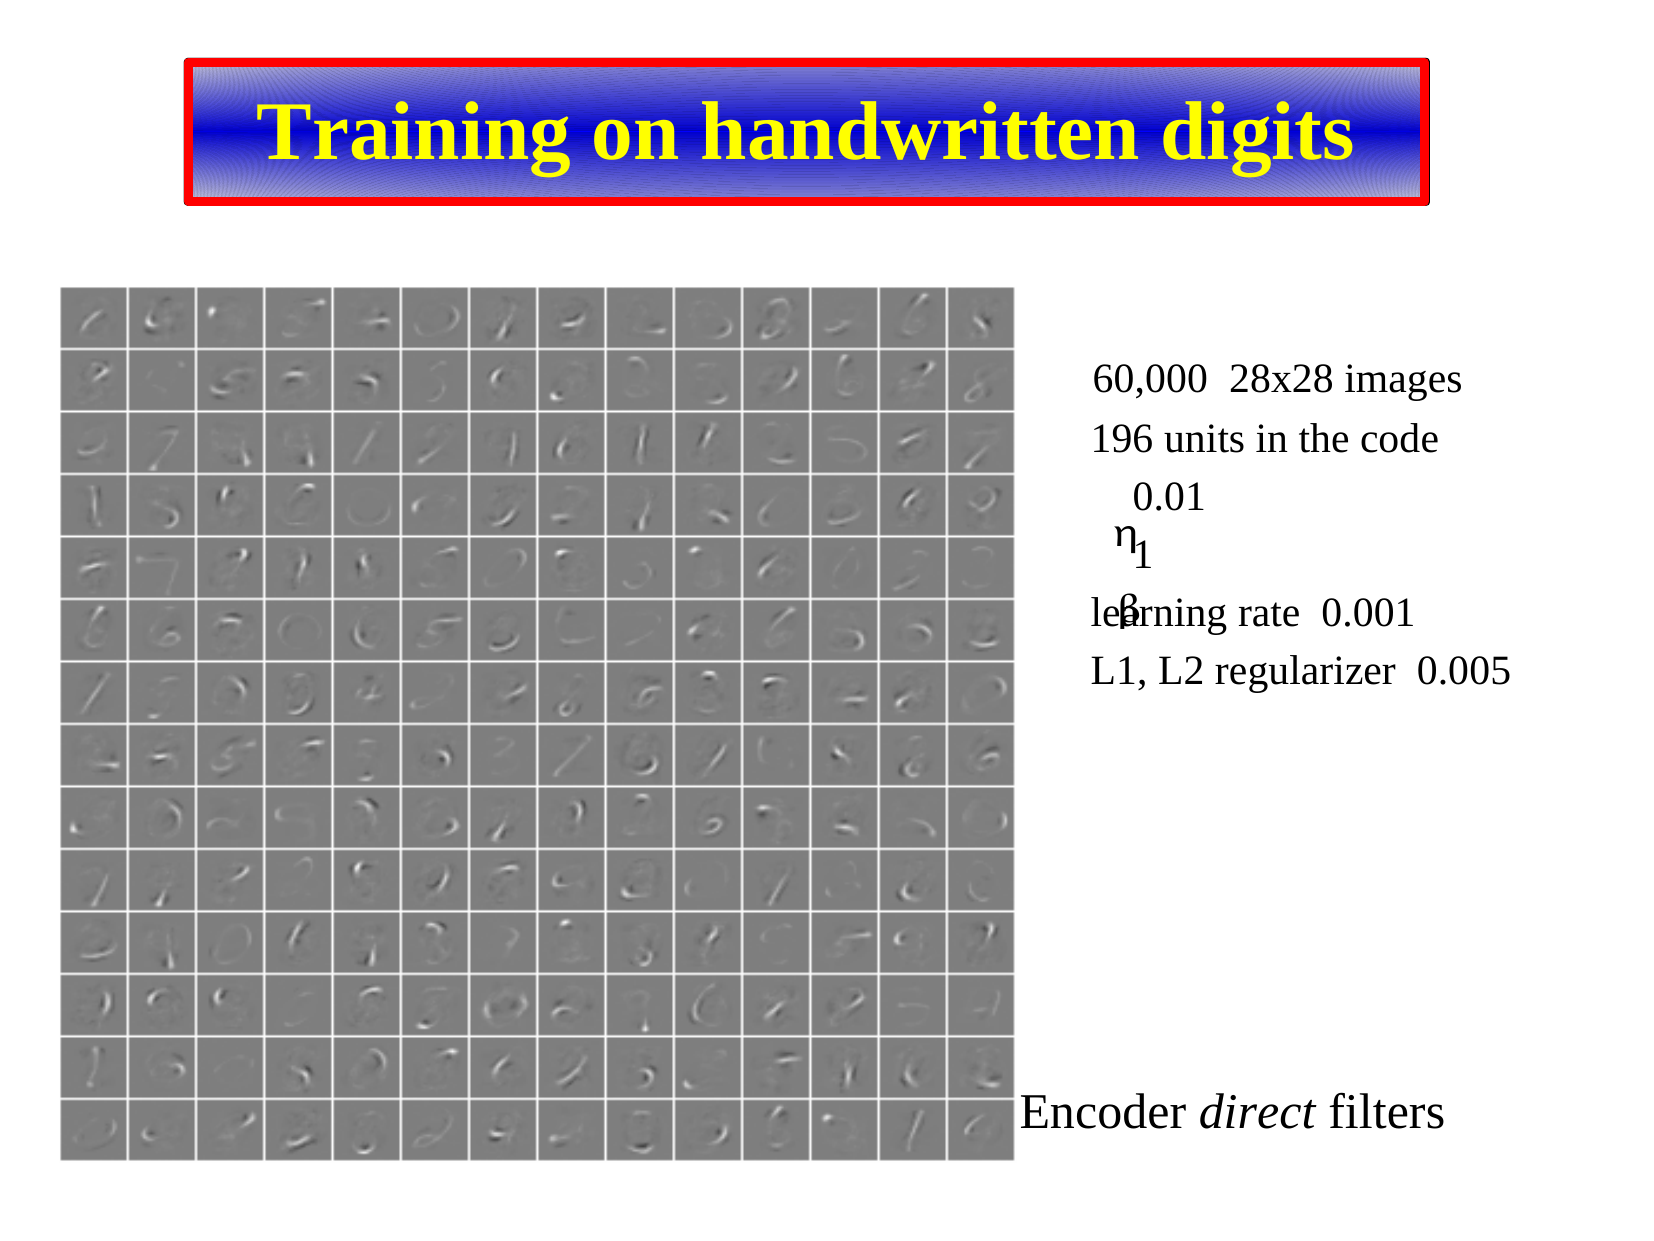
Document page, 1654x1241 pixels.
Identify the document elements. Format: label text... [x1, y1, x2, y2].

picture [59, 286, 1017, 1163]
title Training on handwritten digits [188, 62, 1425, 202]
chart [1105, 574, 1157, 635]
chart [1100, 496, 1152, 559]
text_box Encoder direct filters [1019, 1083, 1446, 1155]
text_box 60,000 28x28 images 196 units in the code 0.01 1 learning rate 0.001 L1, L2 regularizer 0.005 [1080, 348, 1615, 766]
